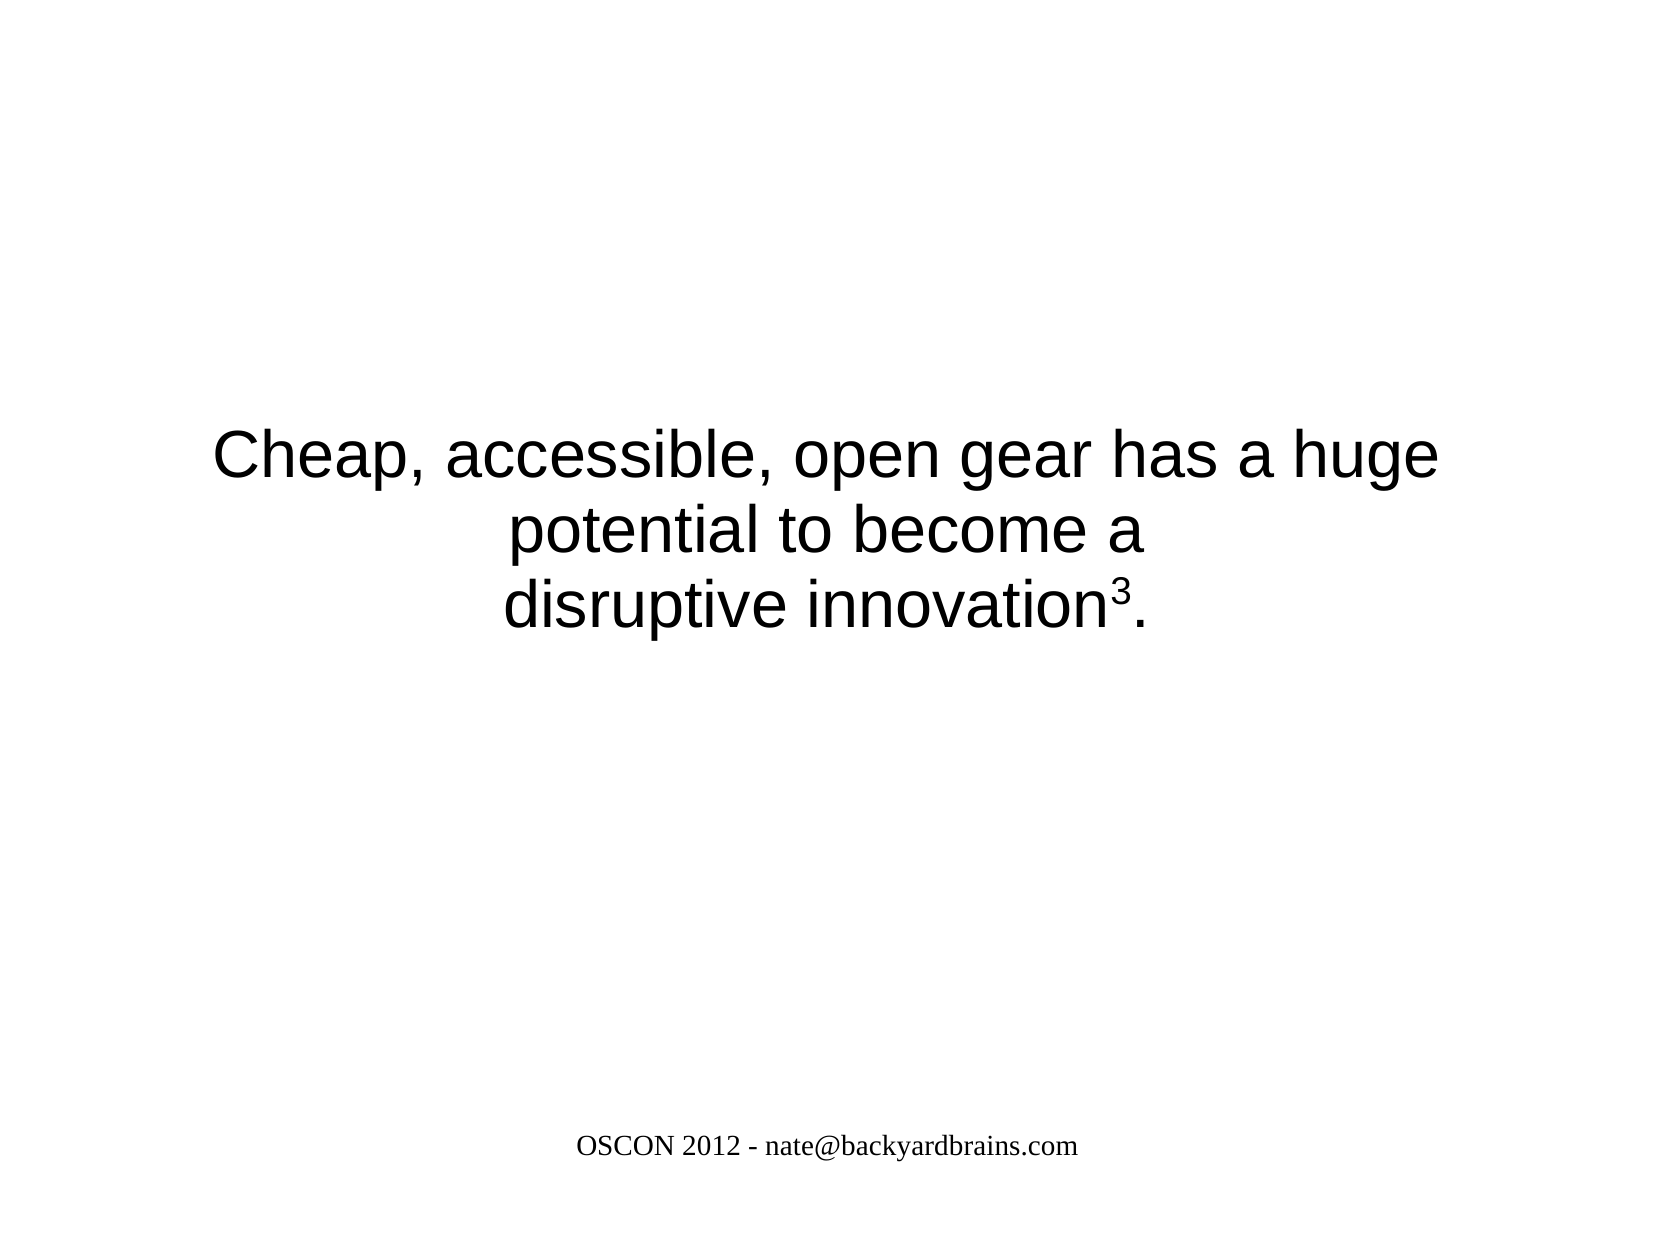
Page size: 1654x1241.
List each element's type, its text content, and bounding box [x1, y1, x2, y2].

subtitle Cheap, accessible, open gear has a huge potential to become a disruptive innovation3. [82, 49, 1571, 1010]
